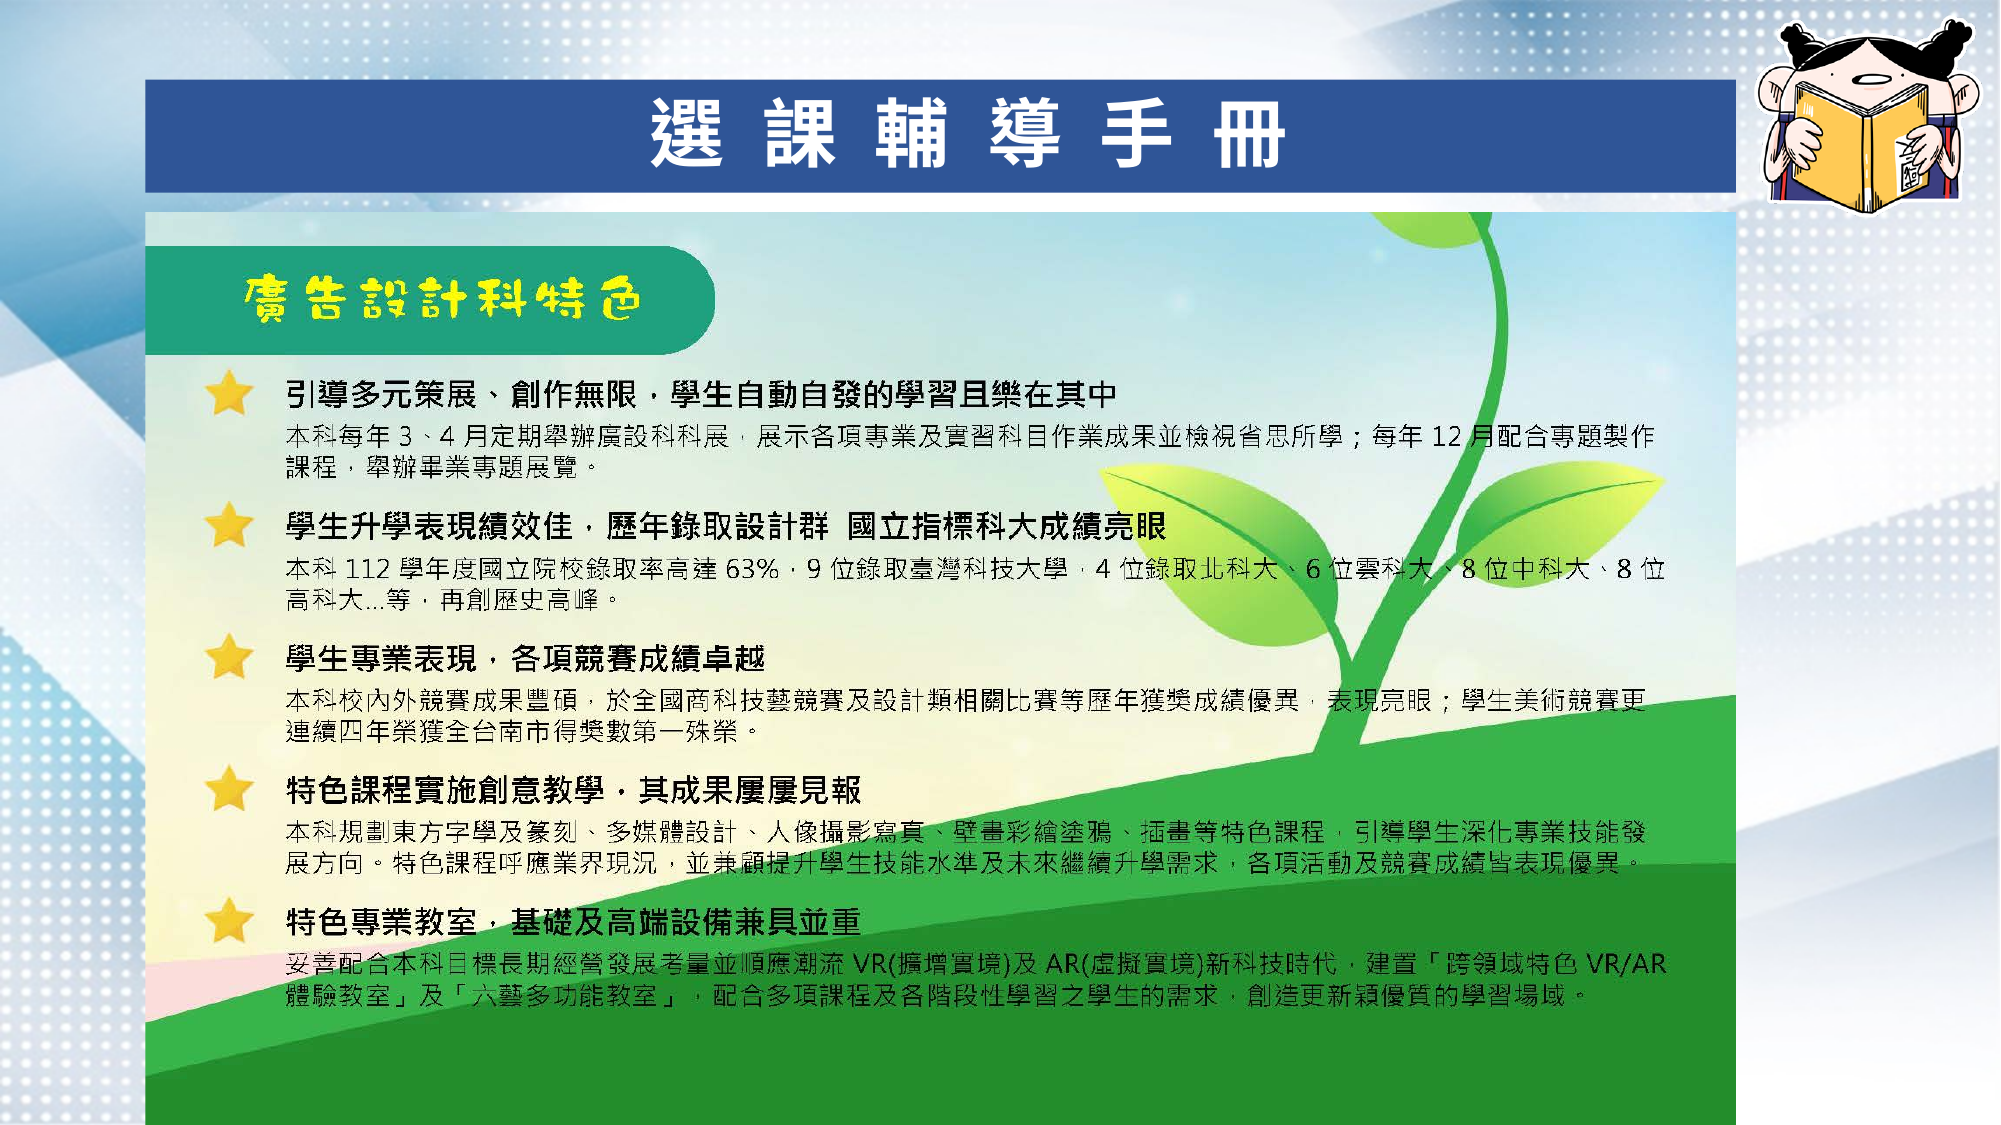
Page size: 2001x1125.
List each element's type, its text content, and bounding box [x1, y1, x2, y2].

text_box 選 課 輔 導 手 冊 [145, 79, 1736, 193]
picture [0, 0, 2000, 1125]
